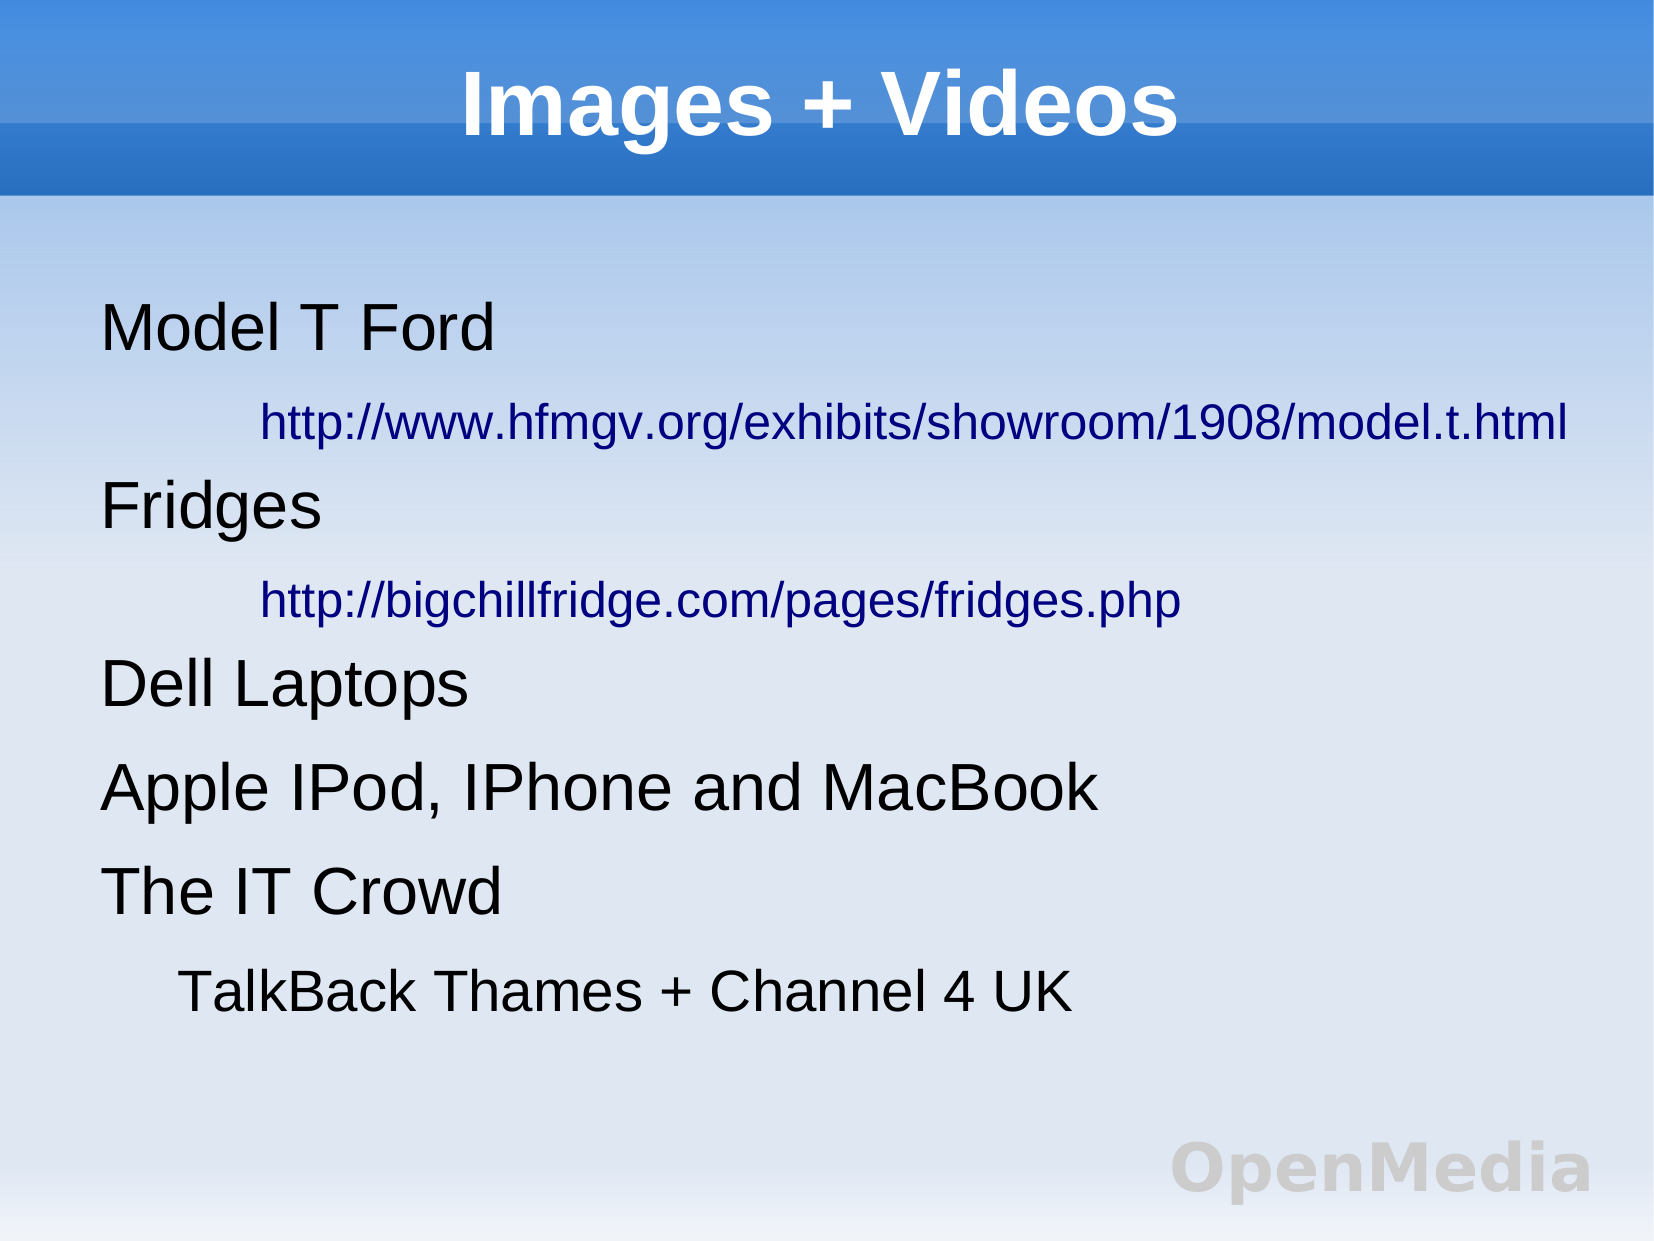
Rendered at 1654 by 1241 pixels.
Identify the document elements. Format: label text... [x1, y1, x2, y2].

title Images + Videos [76, 0, 1565, 208]
picture [0, 0, 1654, 1241]
list Model T Ford http://www.hfmgv.org/exhibits/showroom/1908/model.t.html Fridges http://bigchillfridge.com/pages/fridges.php Dell Laptops Apple IPod, IPhone and MacBook The IT Crowd TalkBack Thames + Channel 4 UK [82, 290, 1571, 1109]
